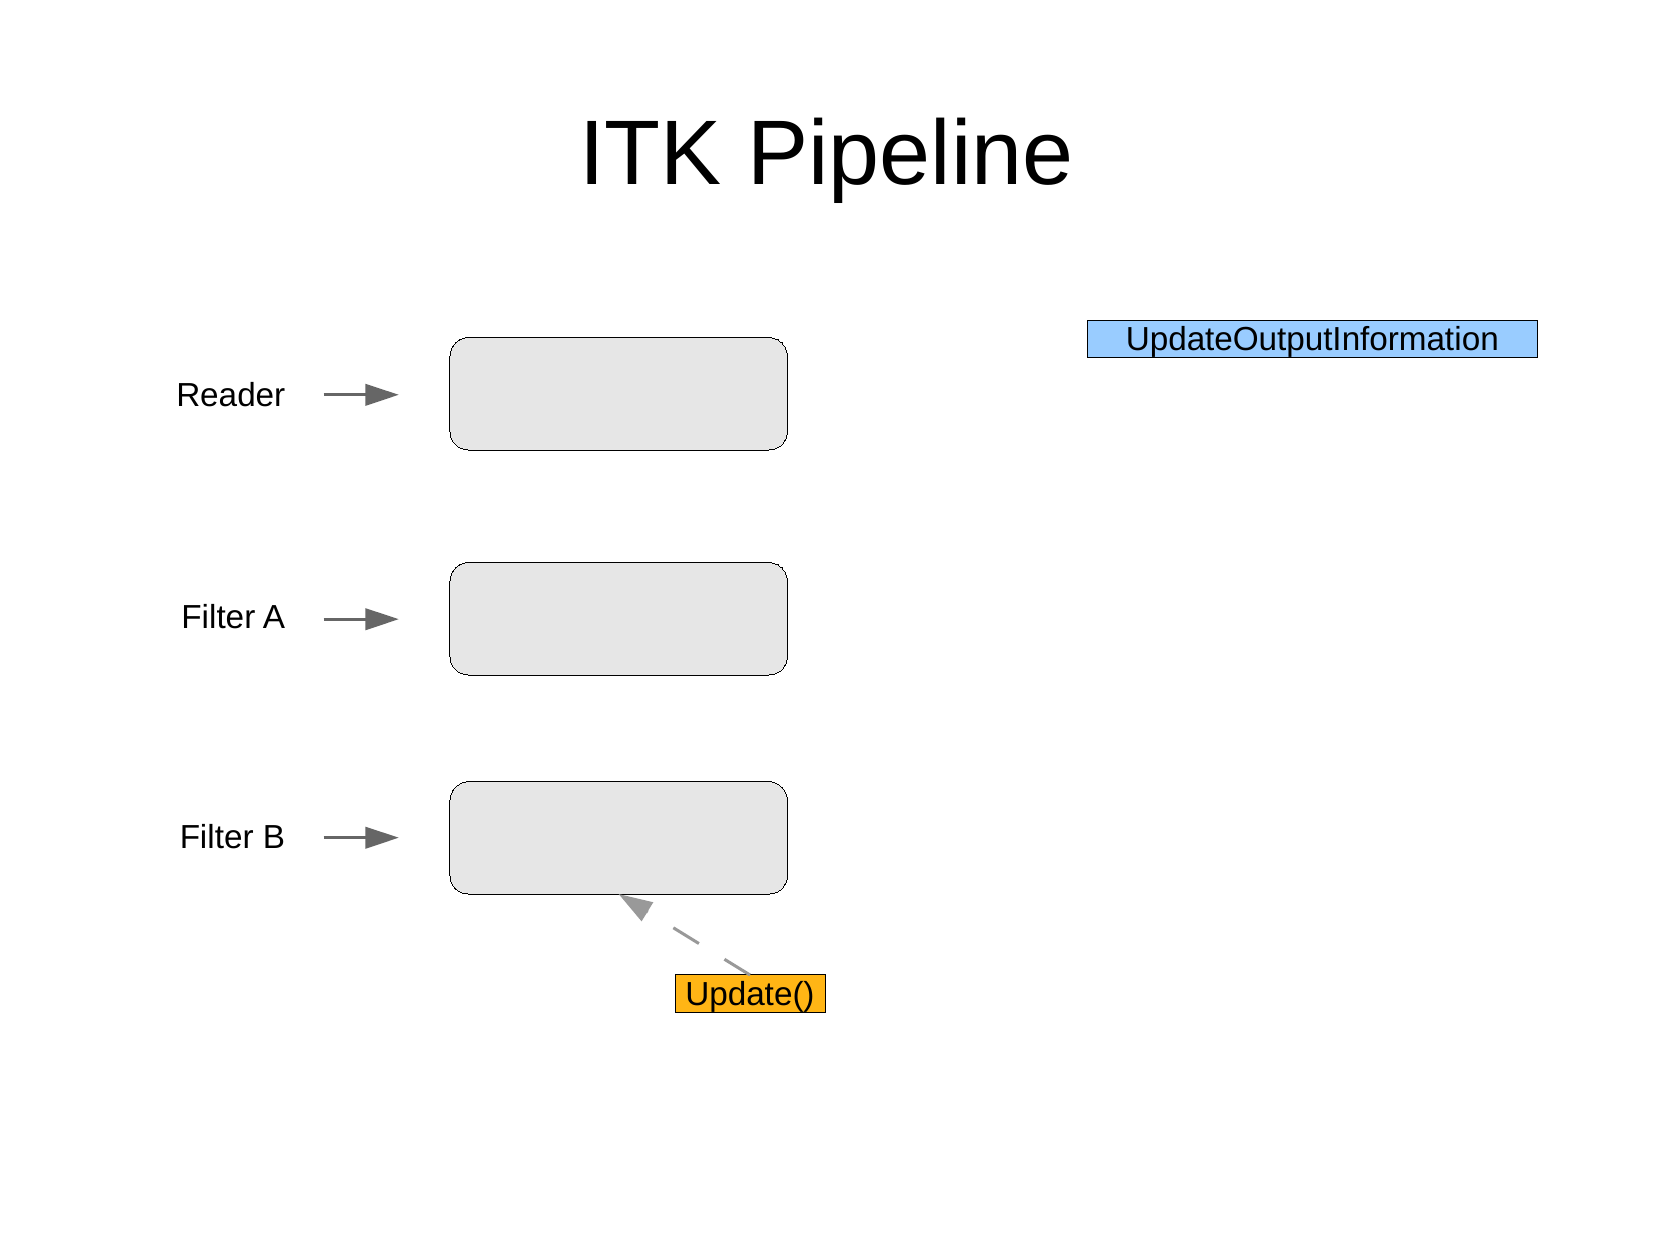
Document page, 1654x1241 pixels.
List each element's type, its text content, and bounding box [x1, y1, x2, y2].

text_box Filter A [112, 591, 301, 644]
text_box UpdateOutputInformation [1087, 320, 1538, 358]
text_box Update() [675, 974, 826, 1013]
text_box Filter B [112, 810, 301, 863]
text_box [449, 337, 788, 451]
text_box [449, 562, 788, 676]
text_box Reader [112, 369, 301, 421]
text_box [449, 781, 788, 895]
title ITK Pipeline [82, 56, 1571, 250]
